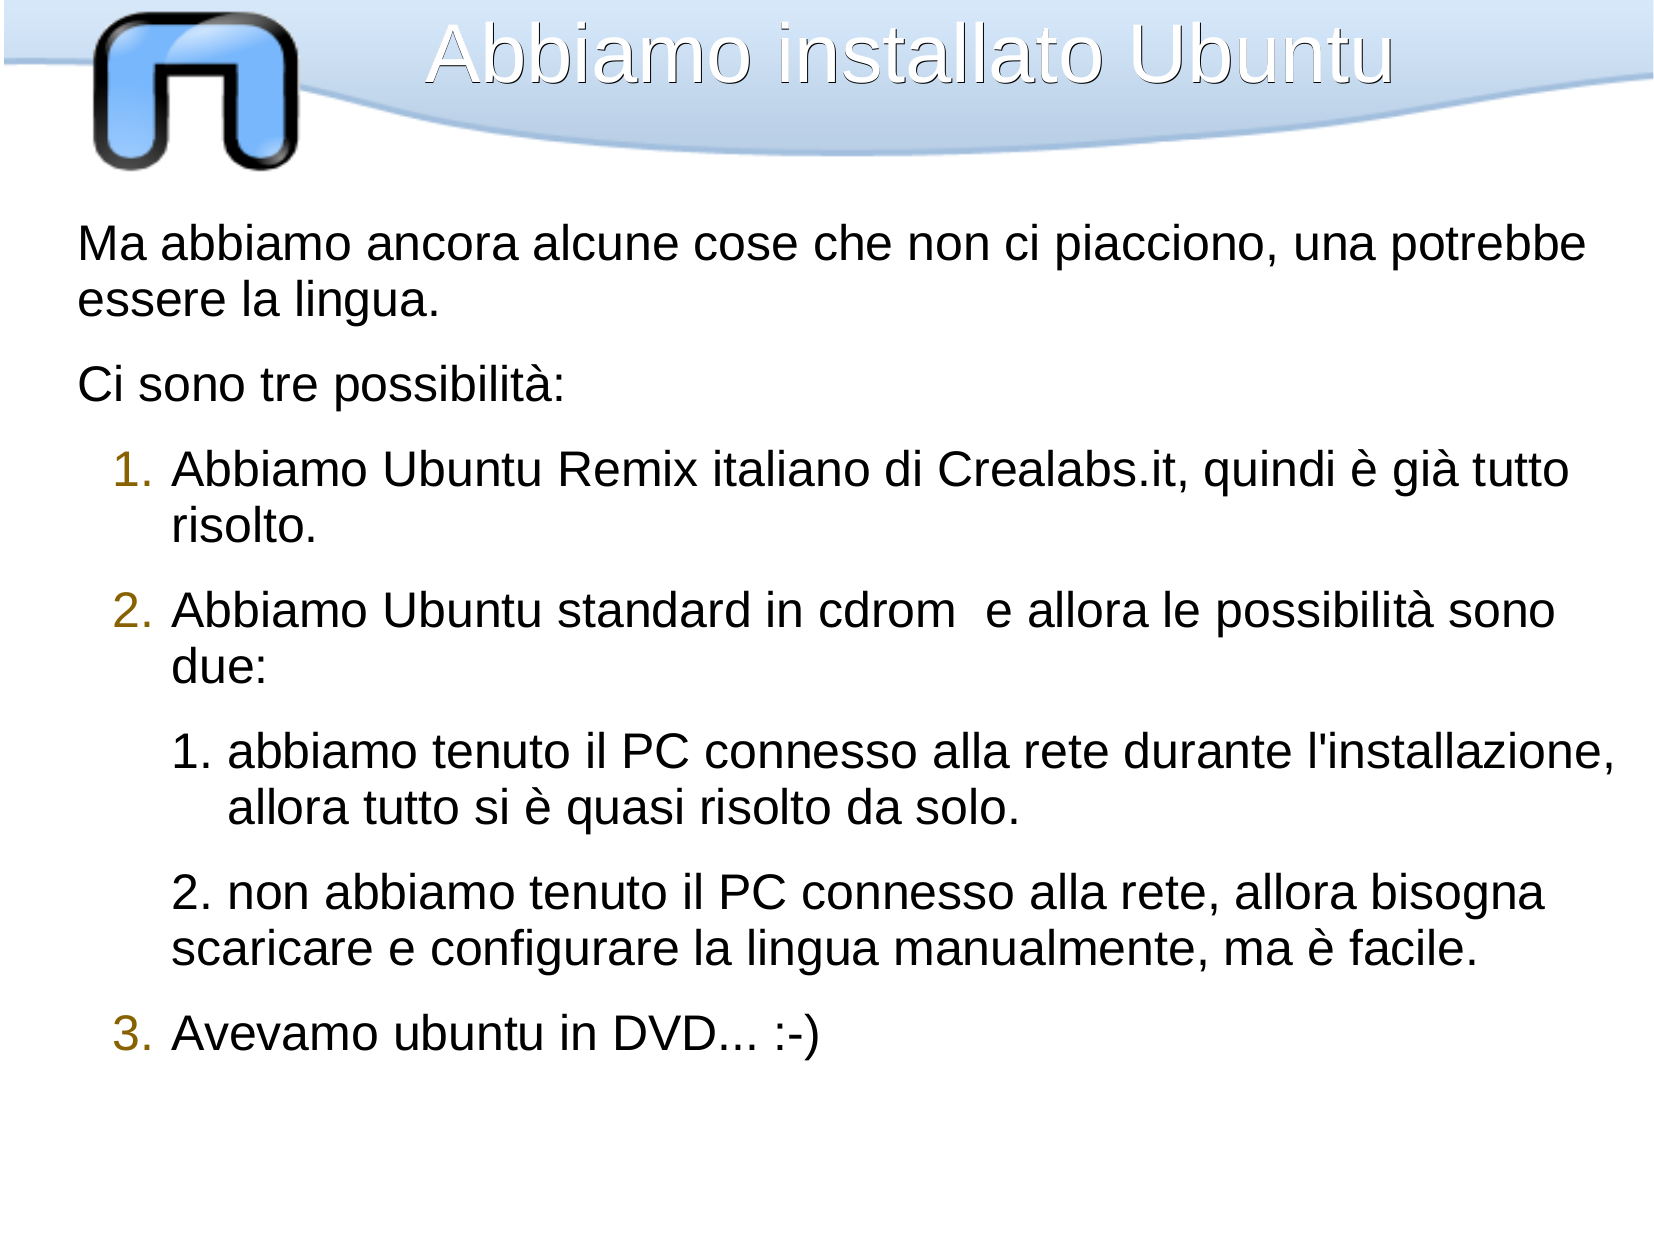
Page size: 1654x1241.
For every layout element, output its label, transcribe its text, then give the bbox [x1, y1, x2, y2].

list Ma abbiamo ancora alcune cose che non ci piacciono, una potrebbe essere la lingua. Ci sono tre possibilità: Abbiamo Ubuntu Remix italiano di Crealabs.it, quindi è già tutto risolto. Abbiamo Ubuntu standard in cdrom e allora le possibilità sono due: 1. abbiamo tenuto il PC connesso alla rete durante l'installazione, allora tutto si è quasi risolto da solo. 2. non abbiamo tenuto il PC connesso alla rete, allora bisogna scaricare e configurare la lingua manualmente, ma è facile. Avevamo ubuntu in DVD... :-) [29, 209, 1625, 1182]
picture [0, 0, 1654, 1241]
text_box Abbiamo installato Ubuntu [324, 0, 1497, 119]
